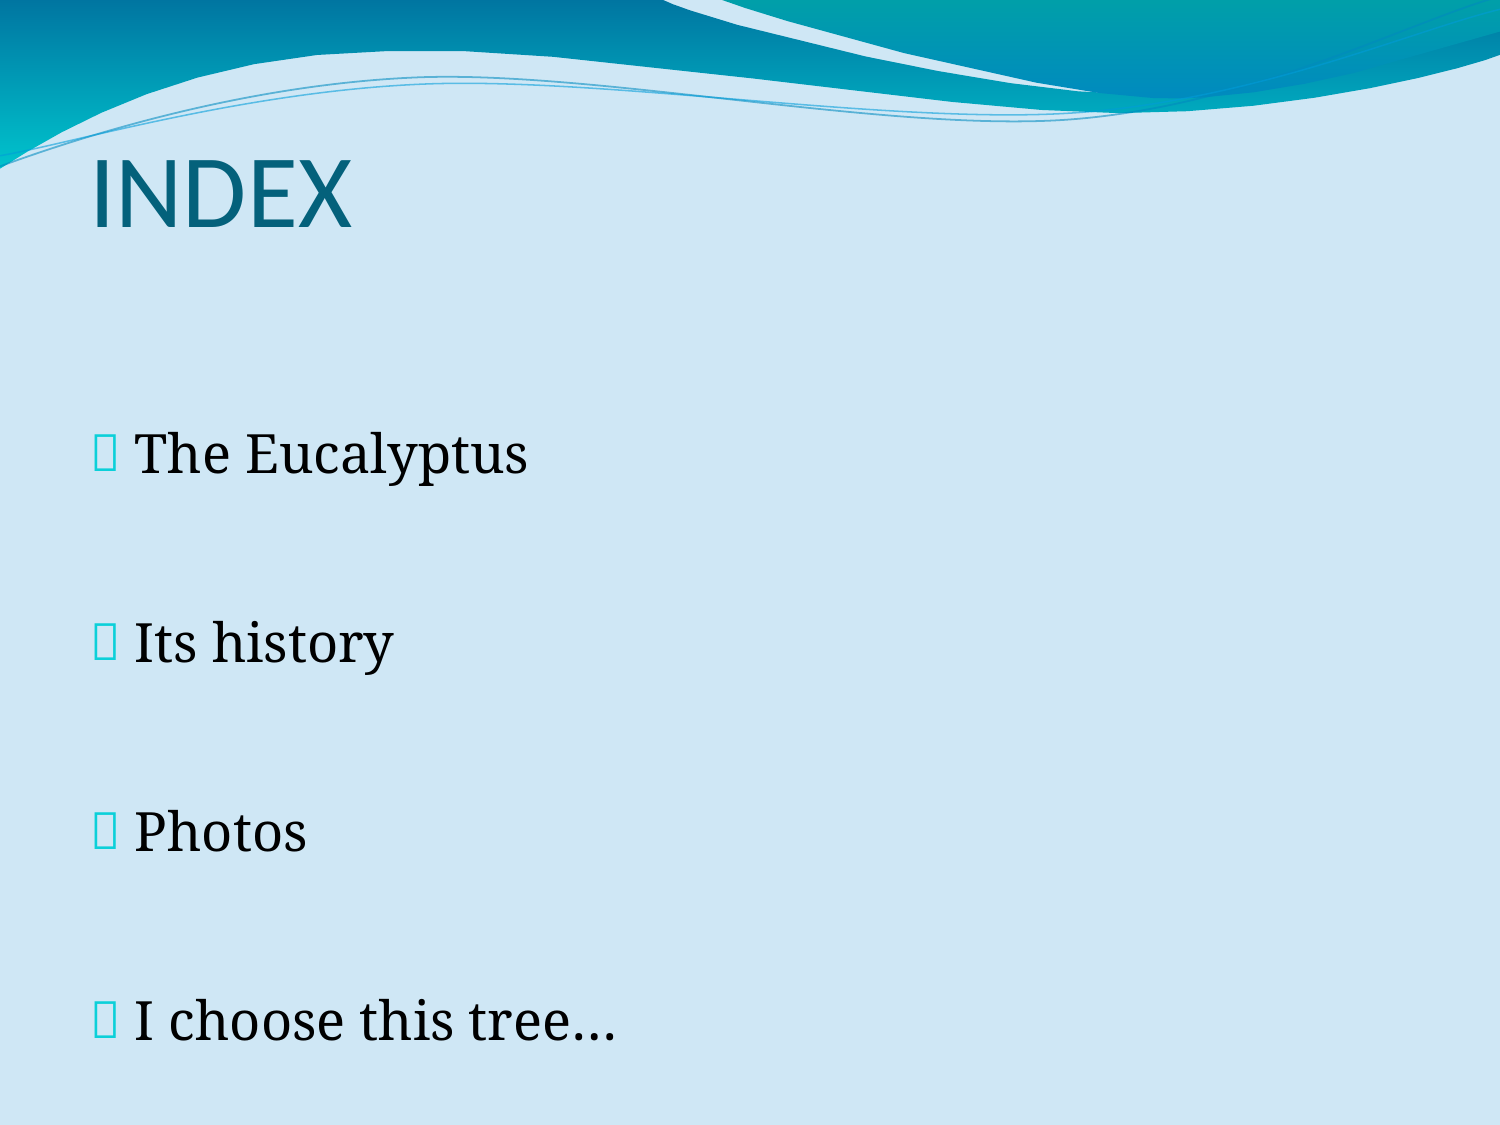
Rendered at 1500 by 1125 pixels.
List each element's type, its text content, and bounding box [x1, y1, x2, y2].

title INDEX [75, 115, 1425, 303]
list The Eucalyptus Its history Photos I choose this tree… [75, 317, 1425, 1038]
